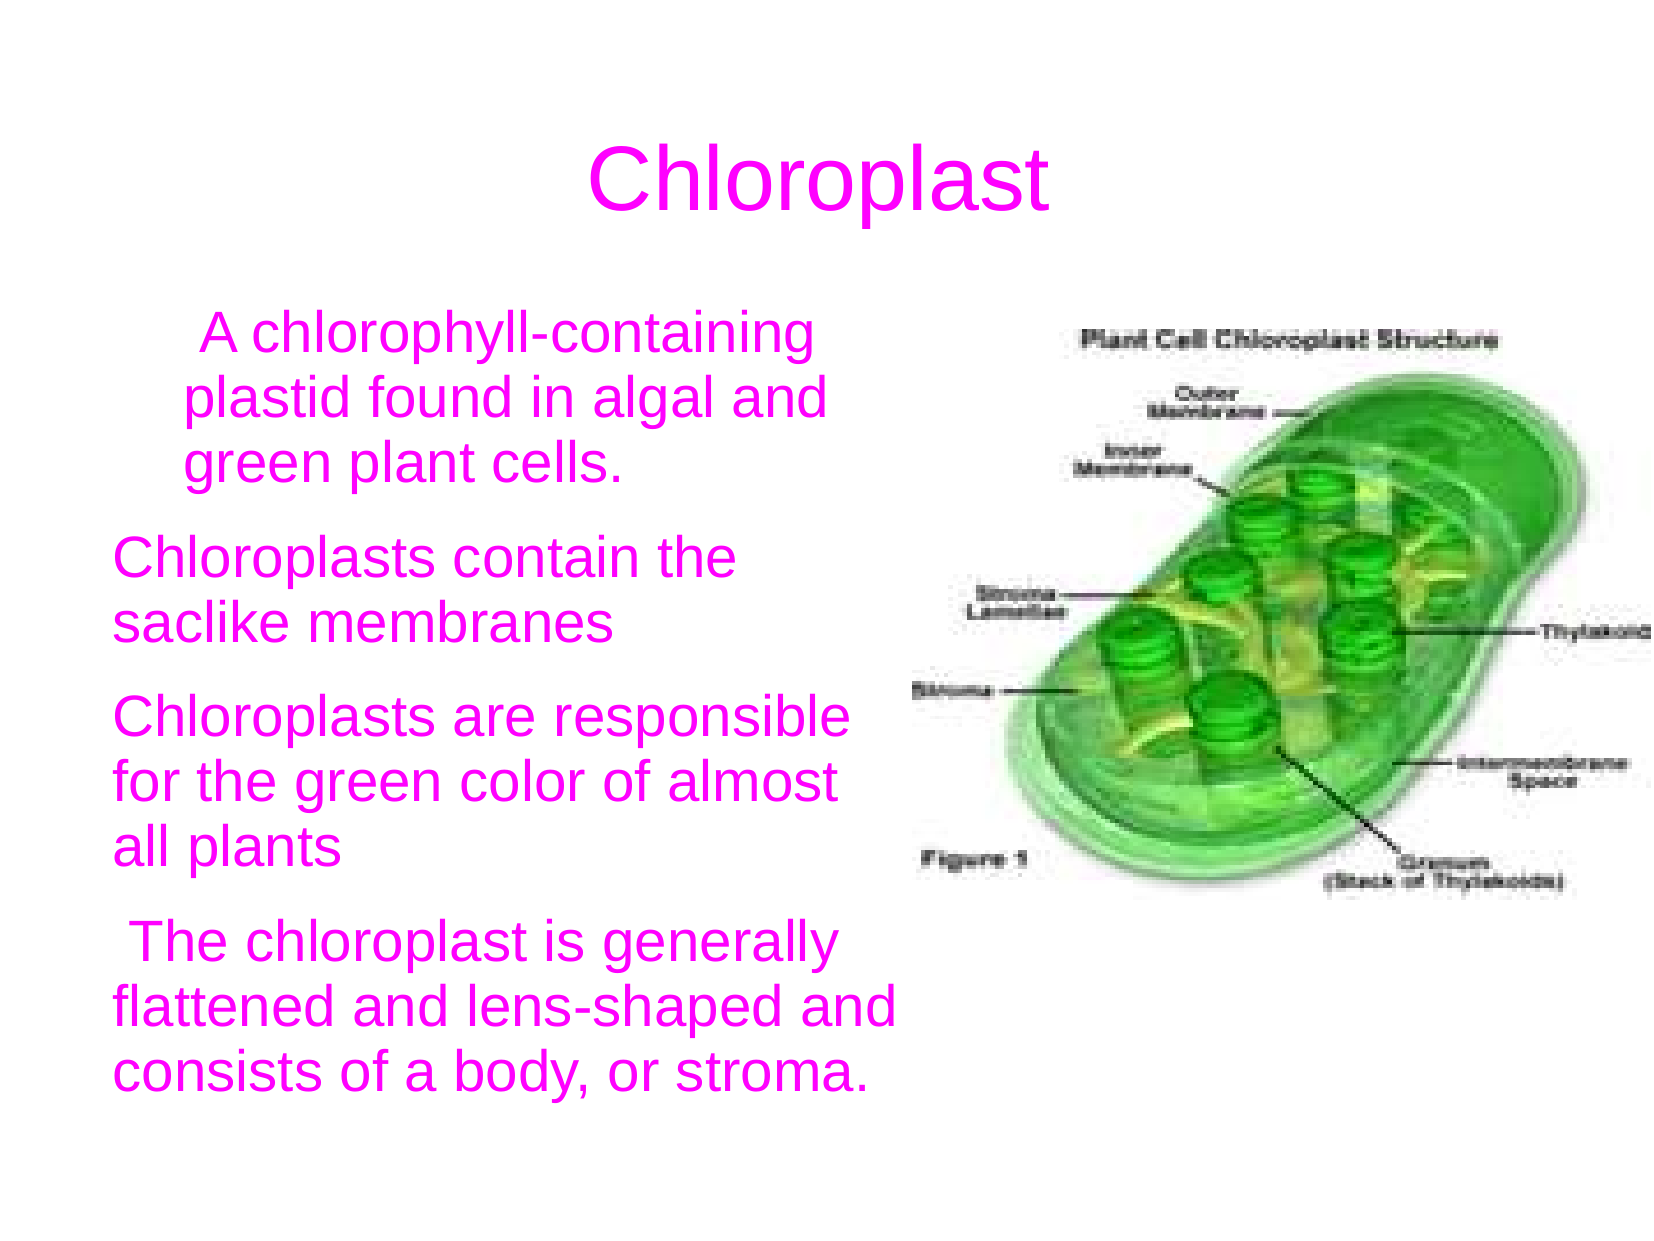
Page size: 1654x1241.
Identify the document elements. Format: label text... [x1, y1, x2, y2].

list A chlorophyll-containing plastid found in algal and green plant cells. Chloroplasts contain the saclike membranes Chloroplasts are responsible for the green color of almost all plants The chloroplast is generally flattened and lens-shaped and consists of a body, or stroma. [112, 300, 901, 1102]
title Chloroplast [75, 75, 1564, 283]
picture [912, 329, 1651, 901]
